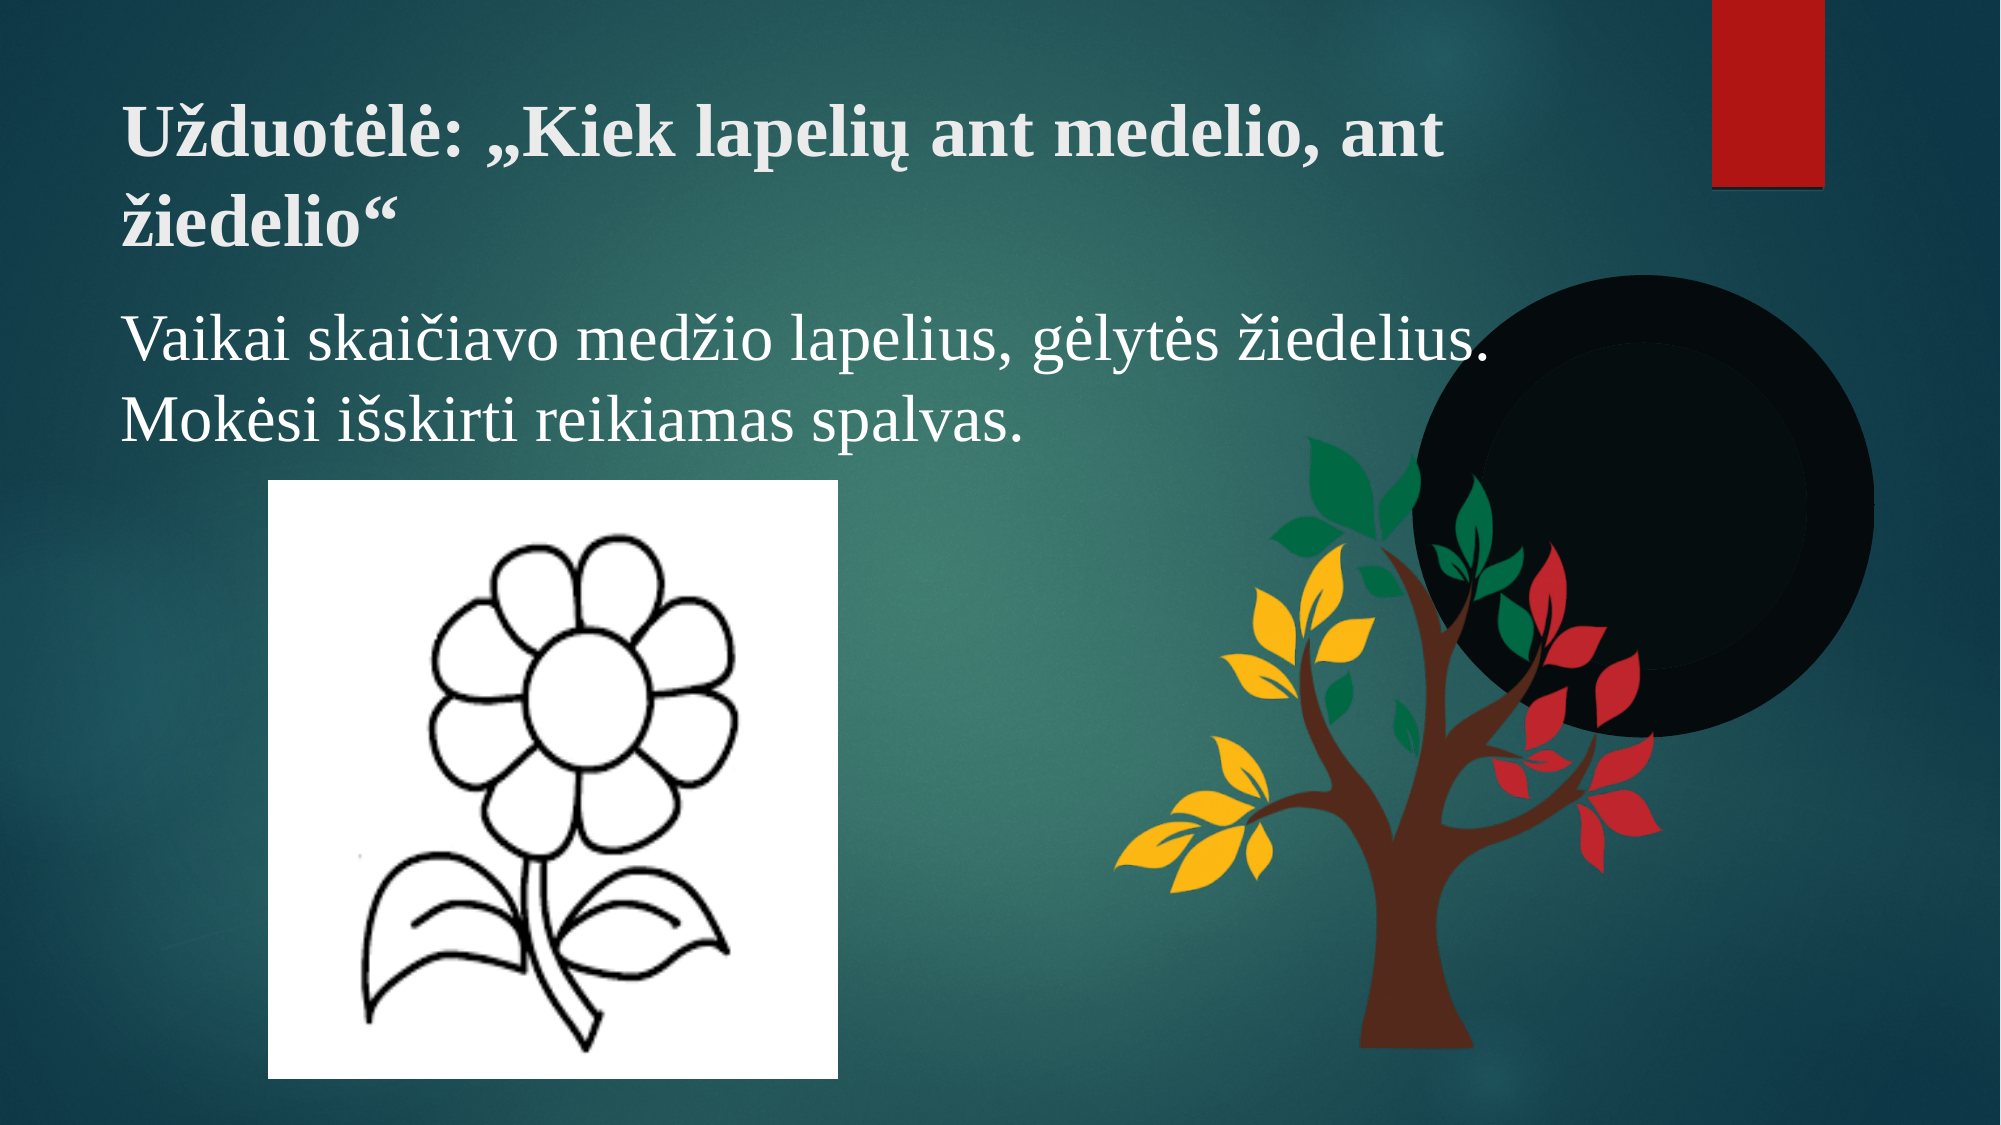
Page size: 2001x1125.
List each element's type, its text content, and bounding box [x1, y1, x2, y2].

title Užduotėlė: „Kiek lapelių ant medelio, ant žiedelio“ [106, 74, 1649, 286]
picture [268, 480, 838, 1079]
list Vaikai skaičiavo medžio lapelius, gėlytės žiedelius. Mokėsi išskirti reikiamas spalvas. [105, 286, 1649, 1025]
picture [999, 407, 1865, 1079]
